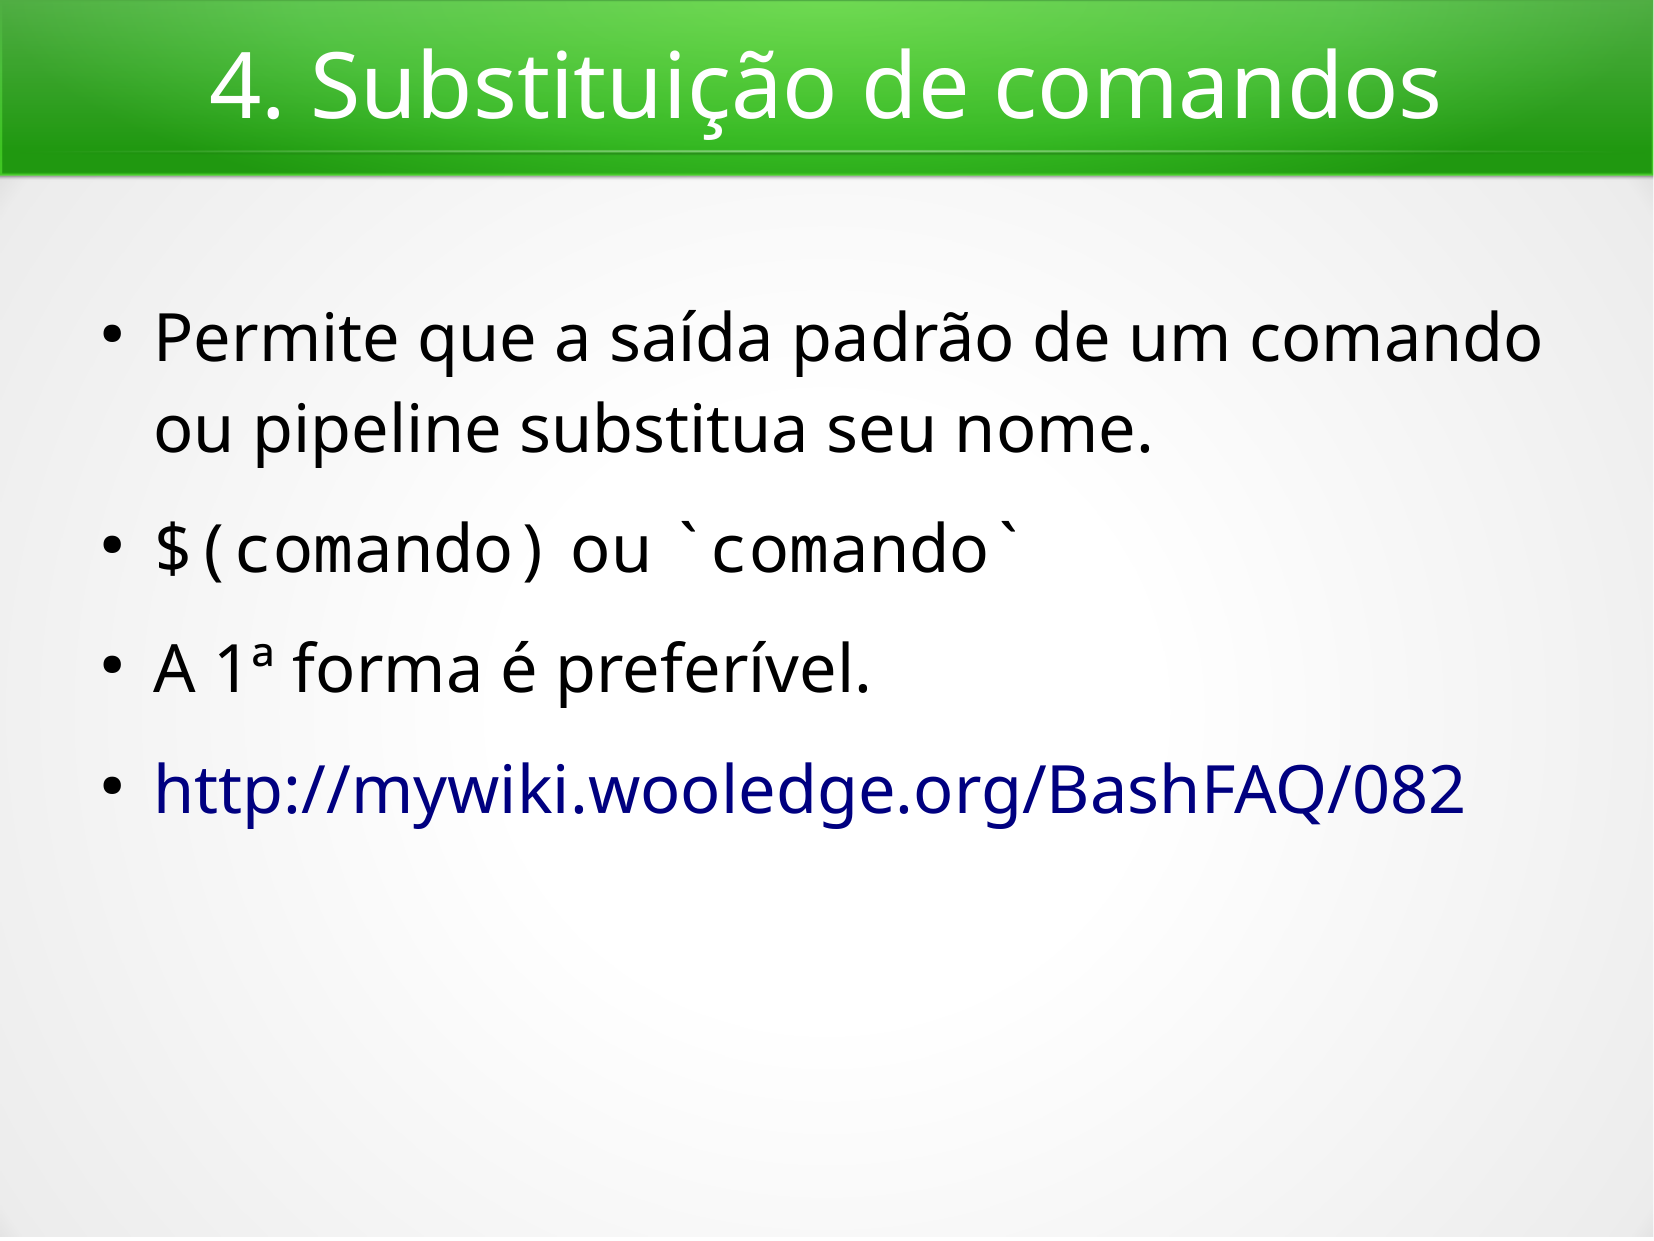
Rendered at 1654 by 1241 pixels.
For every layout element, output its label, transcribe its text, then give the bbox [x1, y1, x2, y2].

list Permite que a saída padrão de um comando ou pipeline substitua seu nome. $(comando) ou `comando` A 1ª forma é preferível. http://mywiki.wooledge.org/BashFAQ/082 [82, 290, 1571, 1010]
title 4. Substituição de comandos [82, 11, 1571, 154]
picture [0, 0, 1654, 1237]
